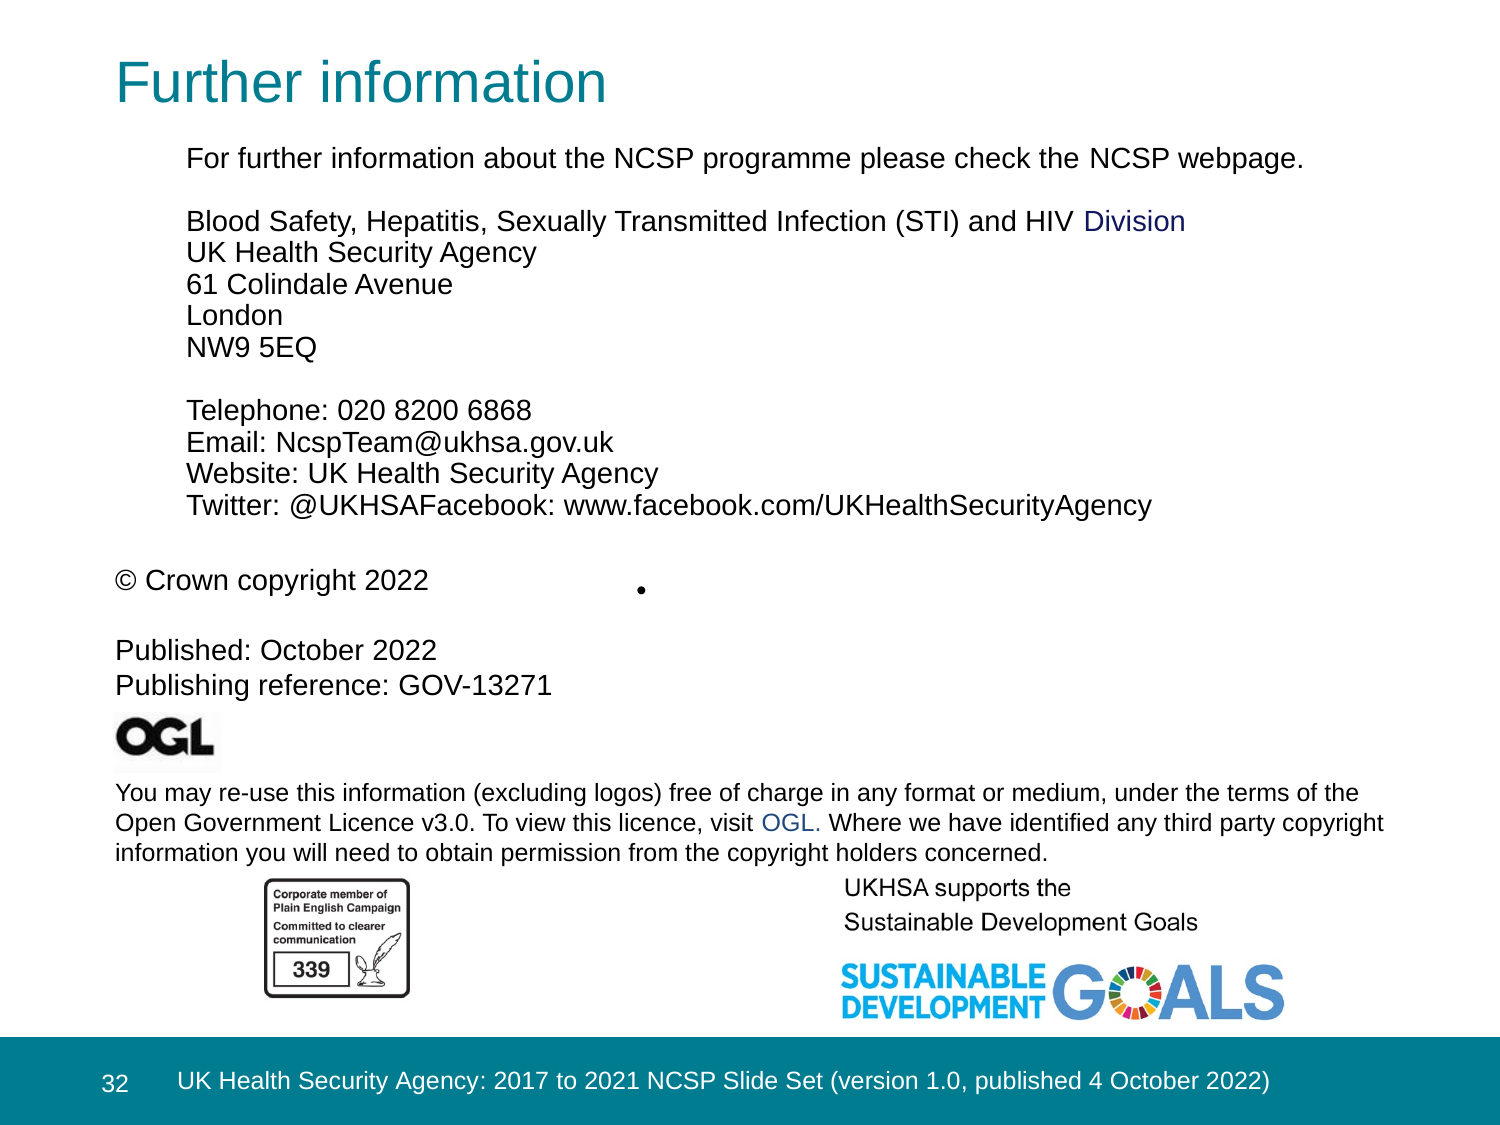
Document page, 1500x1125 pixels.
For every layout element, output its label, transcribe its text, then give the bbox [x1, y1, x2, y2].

text_box [0, 1037, 1500, 1125]
text_box © Crown copyright 2022 Published: October 2022 Publishing reference: GOV-13271 You may re-use this information (excluding logos) free of charge in any format or medium, under the terms of the Open Government Licence v3.0. To view this licence, visit OGL. Where we have identified any third party copyright information you will need to obtain permission from the copyright holders concerned. [100, 554, 1410, 874]
picture [256, 874, 1300, 1035]
text_box UK Health Security Agency: 2017 to 2021 NCSP Slide Set (version 1.0, published 4 October 2022) [177, 1042, 1500, 1117]
title Further information [100, 42, 751, 126]
list For further information about the NCSP programme please check the NCSP webpage. Blood Safety, Hepatitis, Sexually Transmitted Infection (STI) and HIV Division UK Health Security Agency 61 Colindale Avenue London NW9 5EQ Telephone: 020 8200 6868 Email: NcspTeam@ukhsa.gov.uk Website: UK Health Security Agency Twitter: @UKHSA Facebook: www.facebook.com/UKHealthSecurityAgency [28, 135, 1346, 550]
picture [113, 712, 222, 773]
